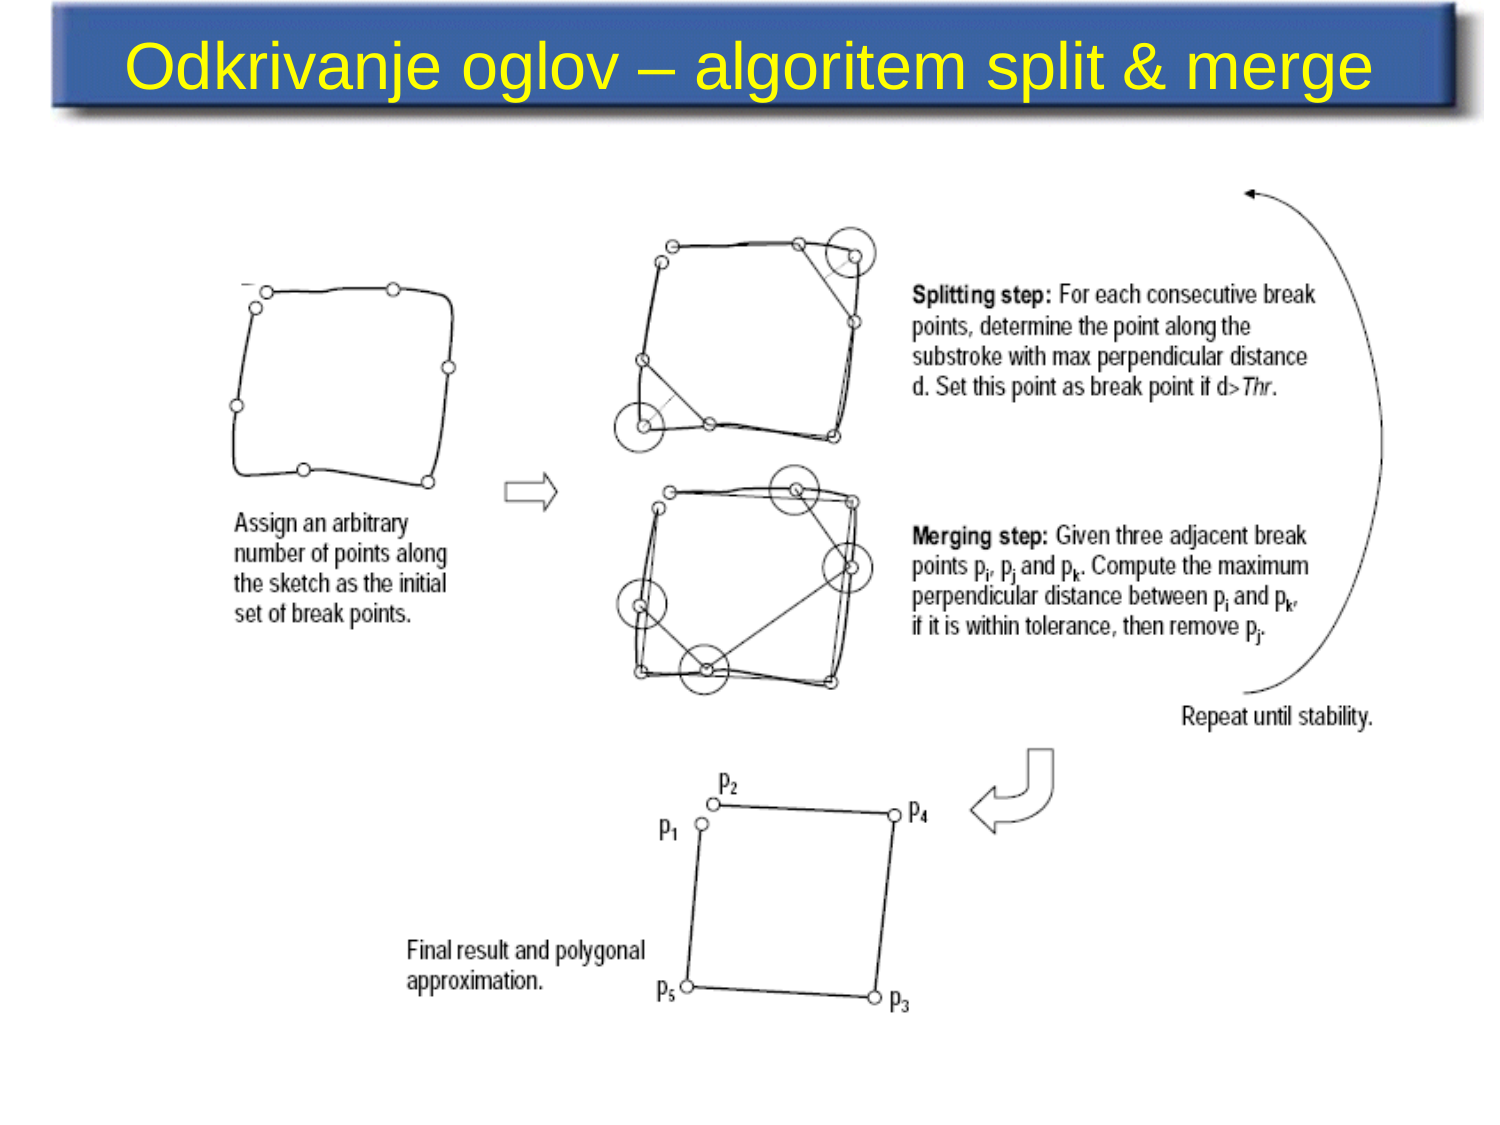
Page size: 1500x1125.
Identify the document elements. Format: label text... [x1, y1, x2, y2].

picture [185, 174, 1436, 1034]
title Odkrivanje oglov – algoritem split & merge [75, 0, 1426, 126]
picture [50, 0, 1484, 127]
